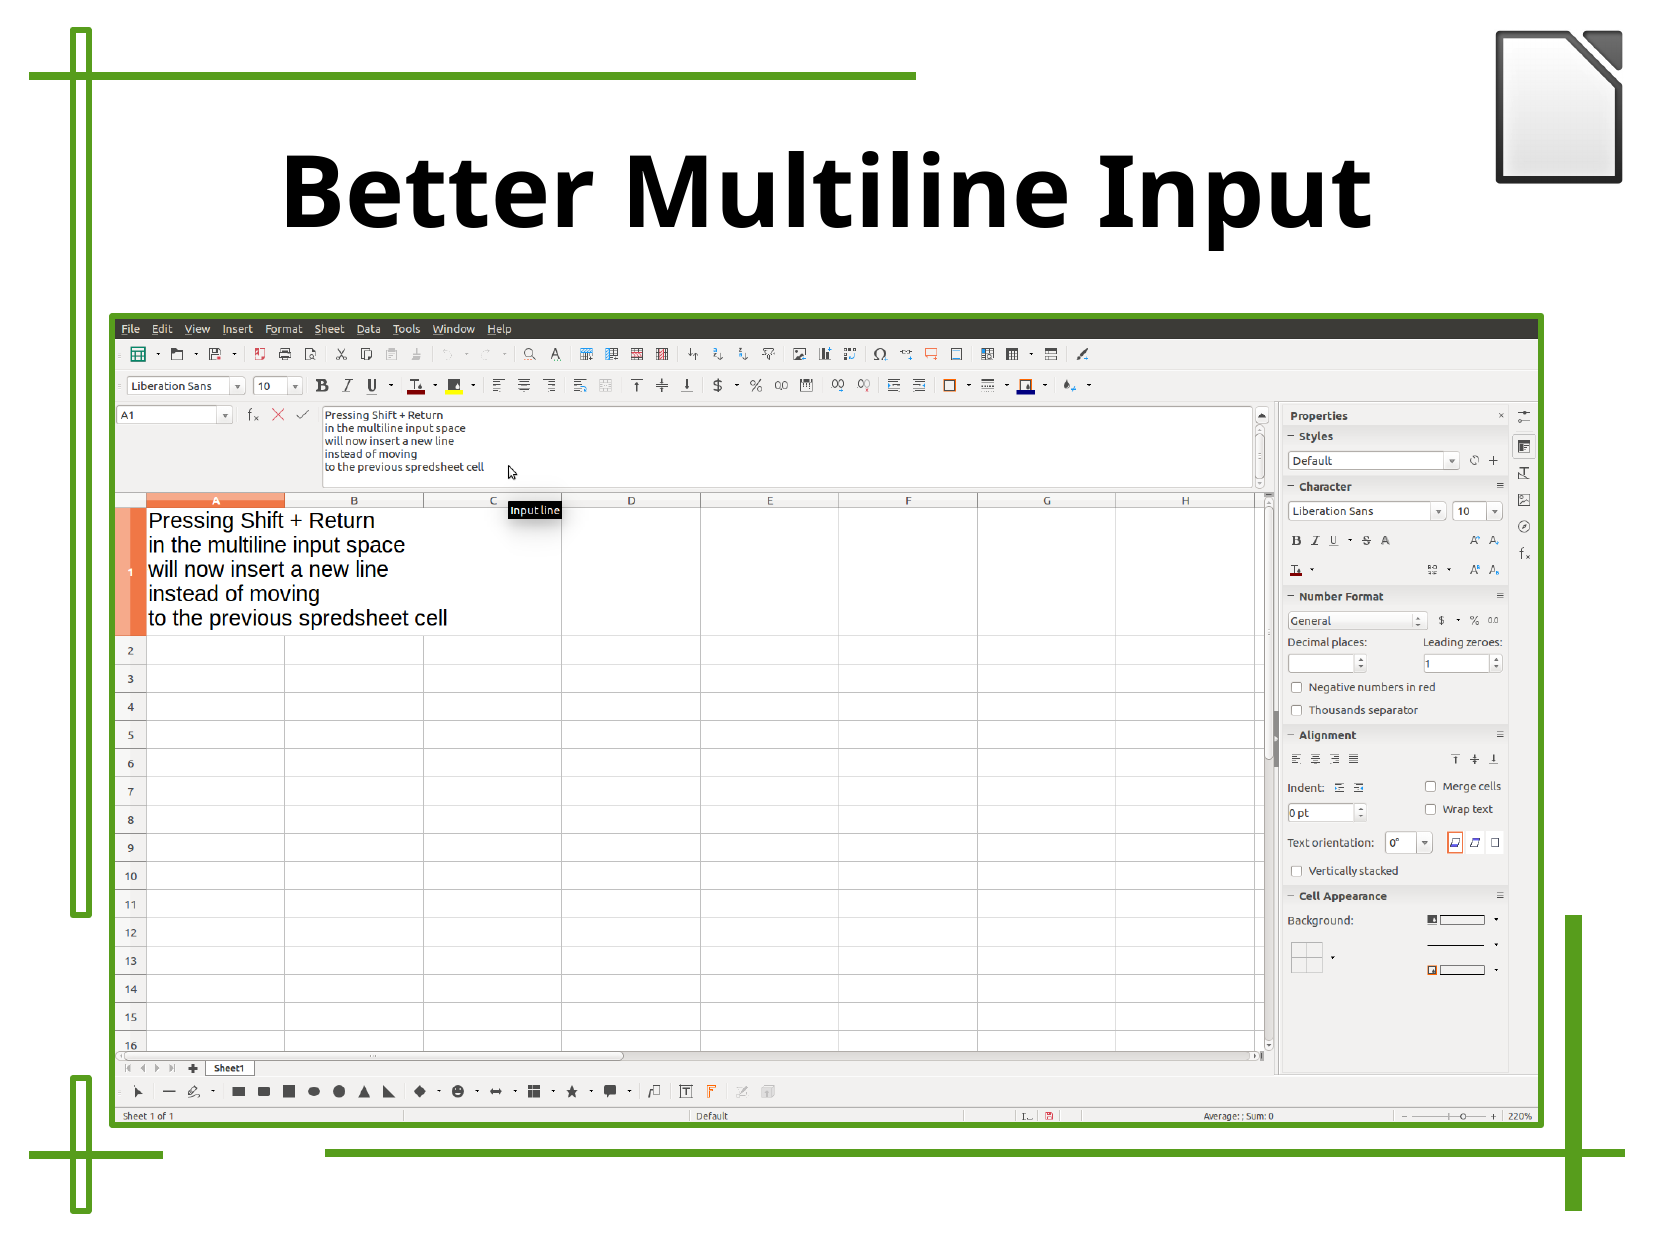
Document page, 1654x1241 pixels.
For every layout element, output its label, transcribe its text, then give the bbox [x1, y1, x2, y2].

picture [115, 318, 1539, 1123]
title Better Multiline Input [118, 118, 1536, 260]
picture [1494, 29, 1624, 186]
